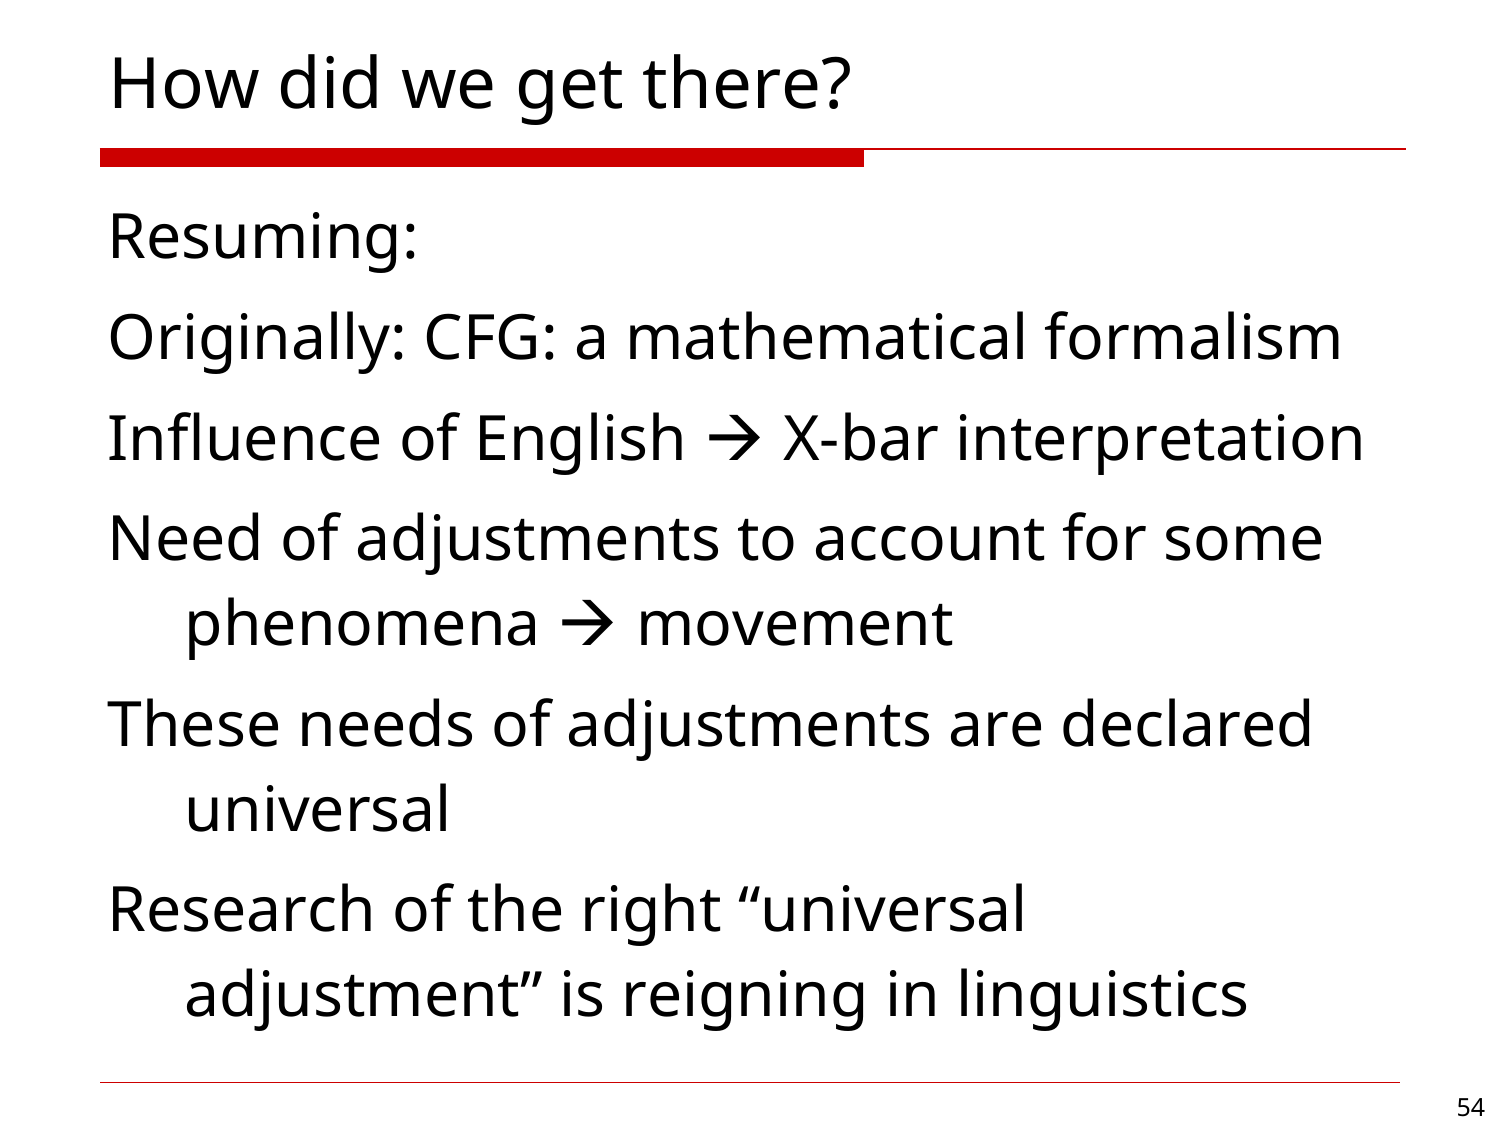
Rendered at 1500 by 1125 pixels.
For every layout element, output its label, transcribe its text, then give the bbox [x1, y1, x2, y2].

list Resuming: Originally: CFG: a mathematical formalism Influence of English  X-bar interpretation Need of adjustments to account for some phenomena  movement These needs of adjustments are declared universal Research of the right “universal adjustment” is reigning in linguistics [92, 184, 1406, 988]
title How did we get there? [94, 36, 1407, 138]
